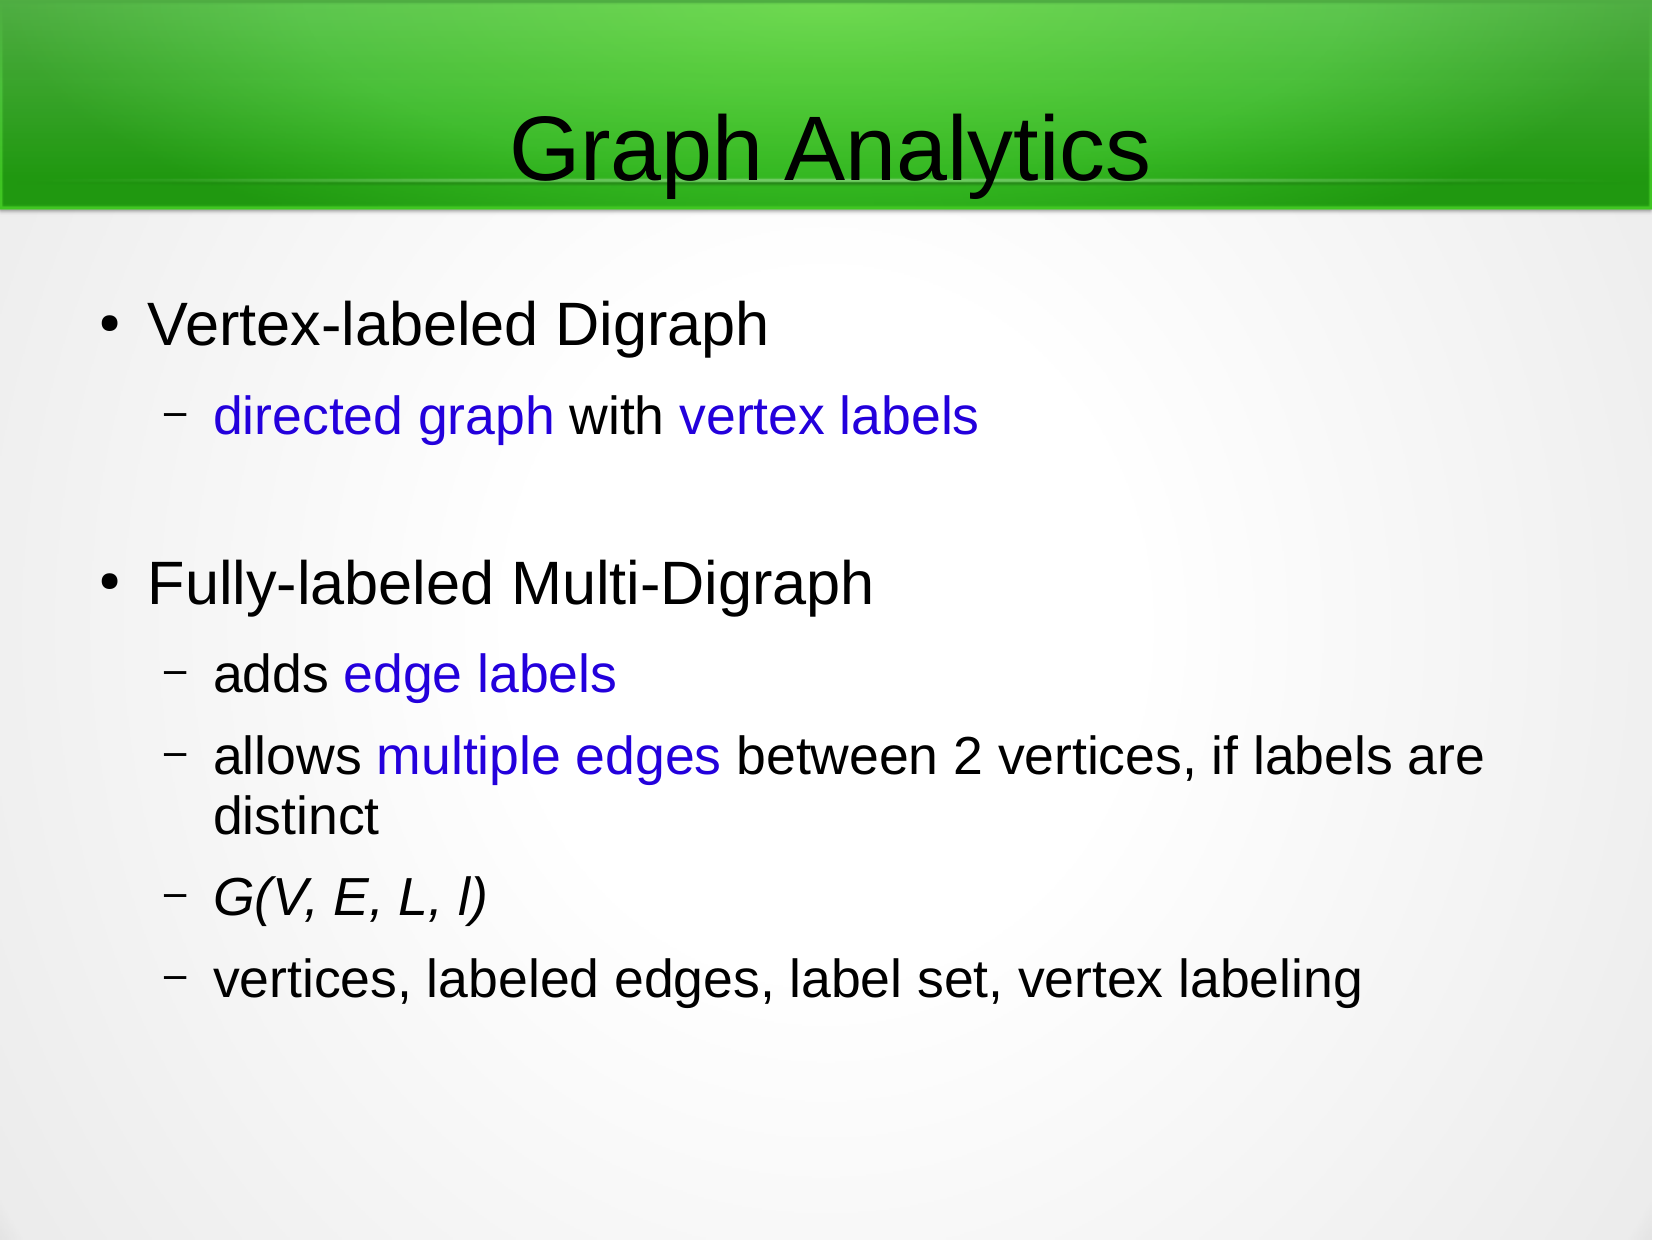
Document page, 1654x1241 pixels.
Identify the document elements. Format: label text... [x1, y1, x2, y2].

list Vertex-labeled Digraph directed graph with vertex labels Fully-labeled Multi-Digraph adds edge labels allows multiple edges between 2 vertices, if labels are distinct G(V, E, L, l) vertices, labeled edges, label set, vertex labeling [82, 290, 1538, 1010]
title Graph Analytics [86, 45, 1576, 252]
